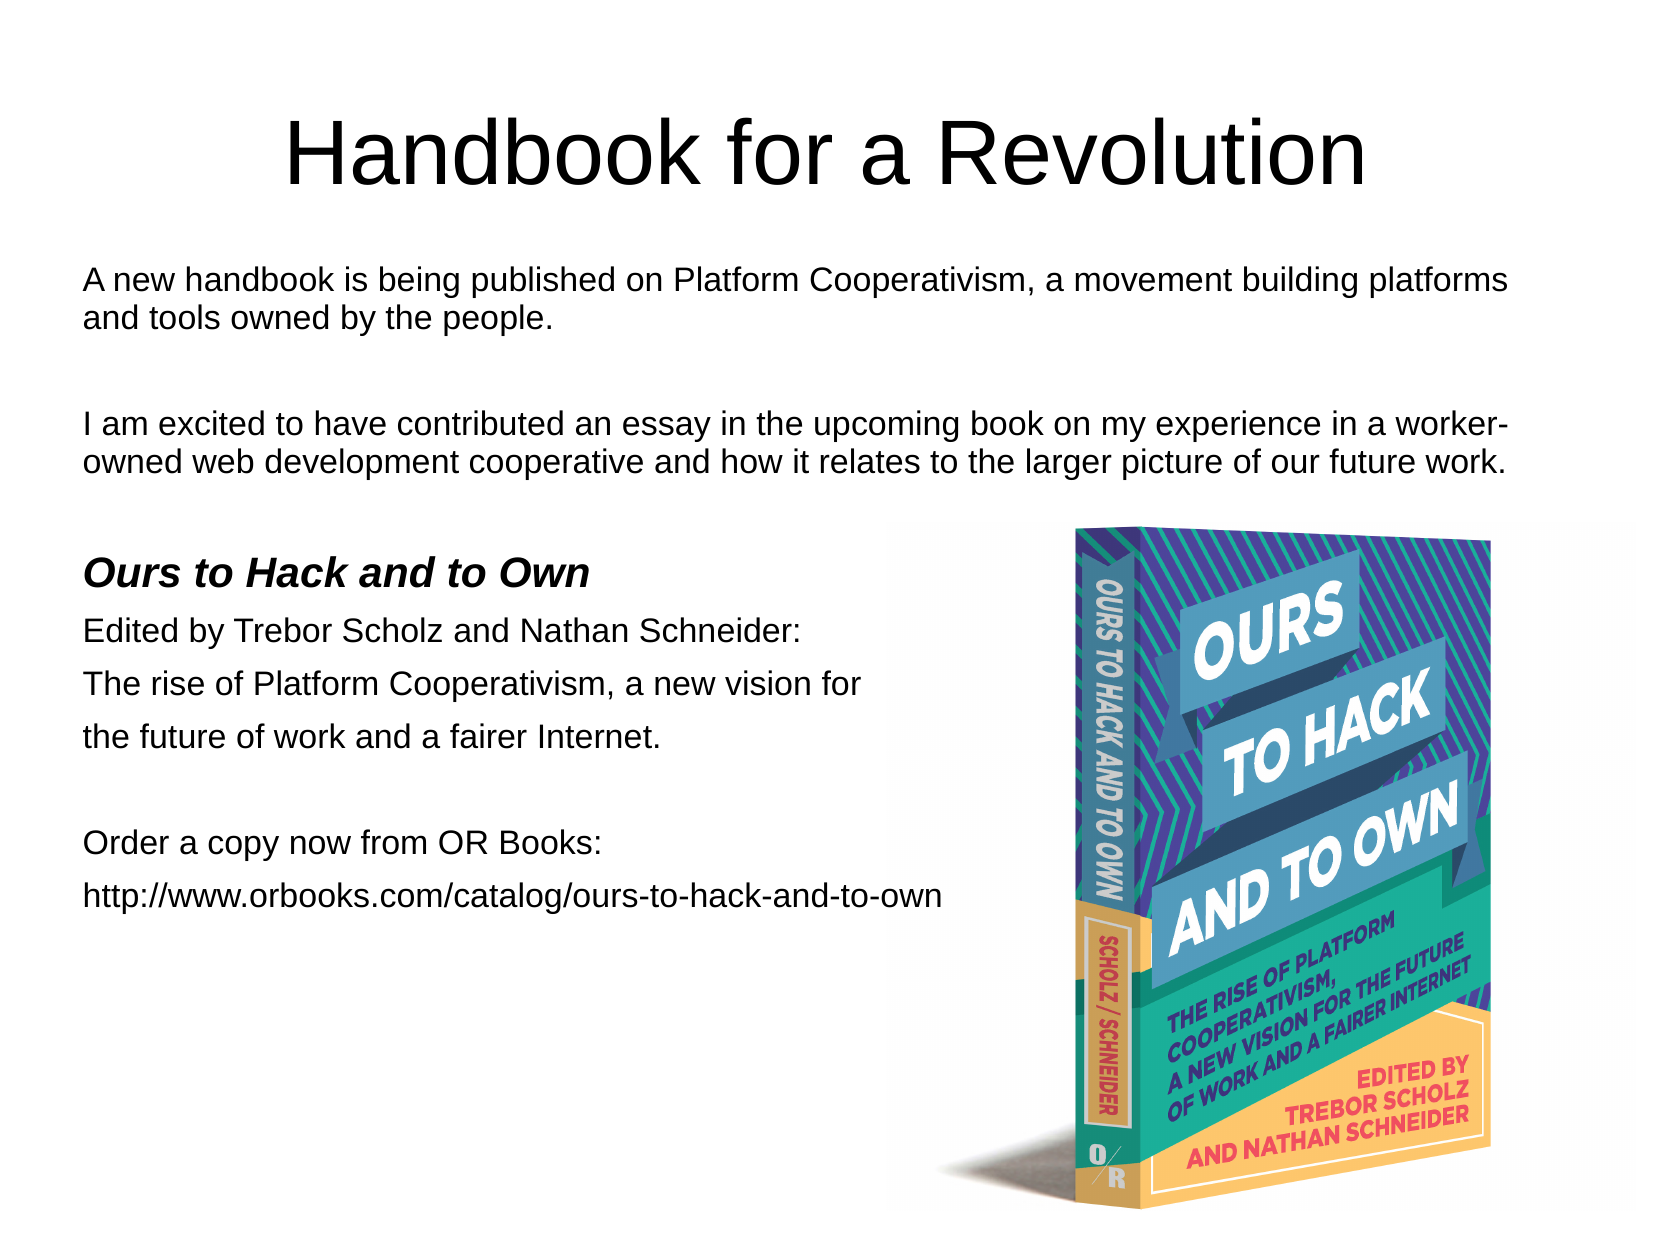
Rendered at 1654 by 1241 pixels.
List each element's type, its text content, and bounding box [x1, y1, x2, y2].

picture [886, 522, 1636, 1211]
list A new handbook is being published on Platform Cooperativism, a movement building platforms and tools owned by the people. I am excited to have contributed an essay in the upcoming book on my experience in a worker-owned web development cooperative and how it relates to the larger picture of our future work. Ours to Hack and to Own Edited by Trebor Scholz and Nathan Schneider: The rise of Platform Cooperativism, a new vision for the future of work and a fairer Internet. Order a copy now from OR Books: http://www.orbooks.com/catalog/ours-to-hack-and-to-own [82, 207, 1571, 927]
title Handbook for a Revolution [82, 49, 1571, 207]
